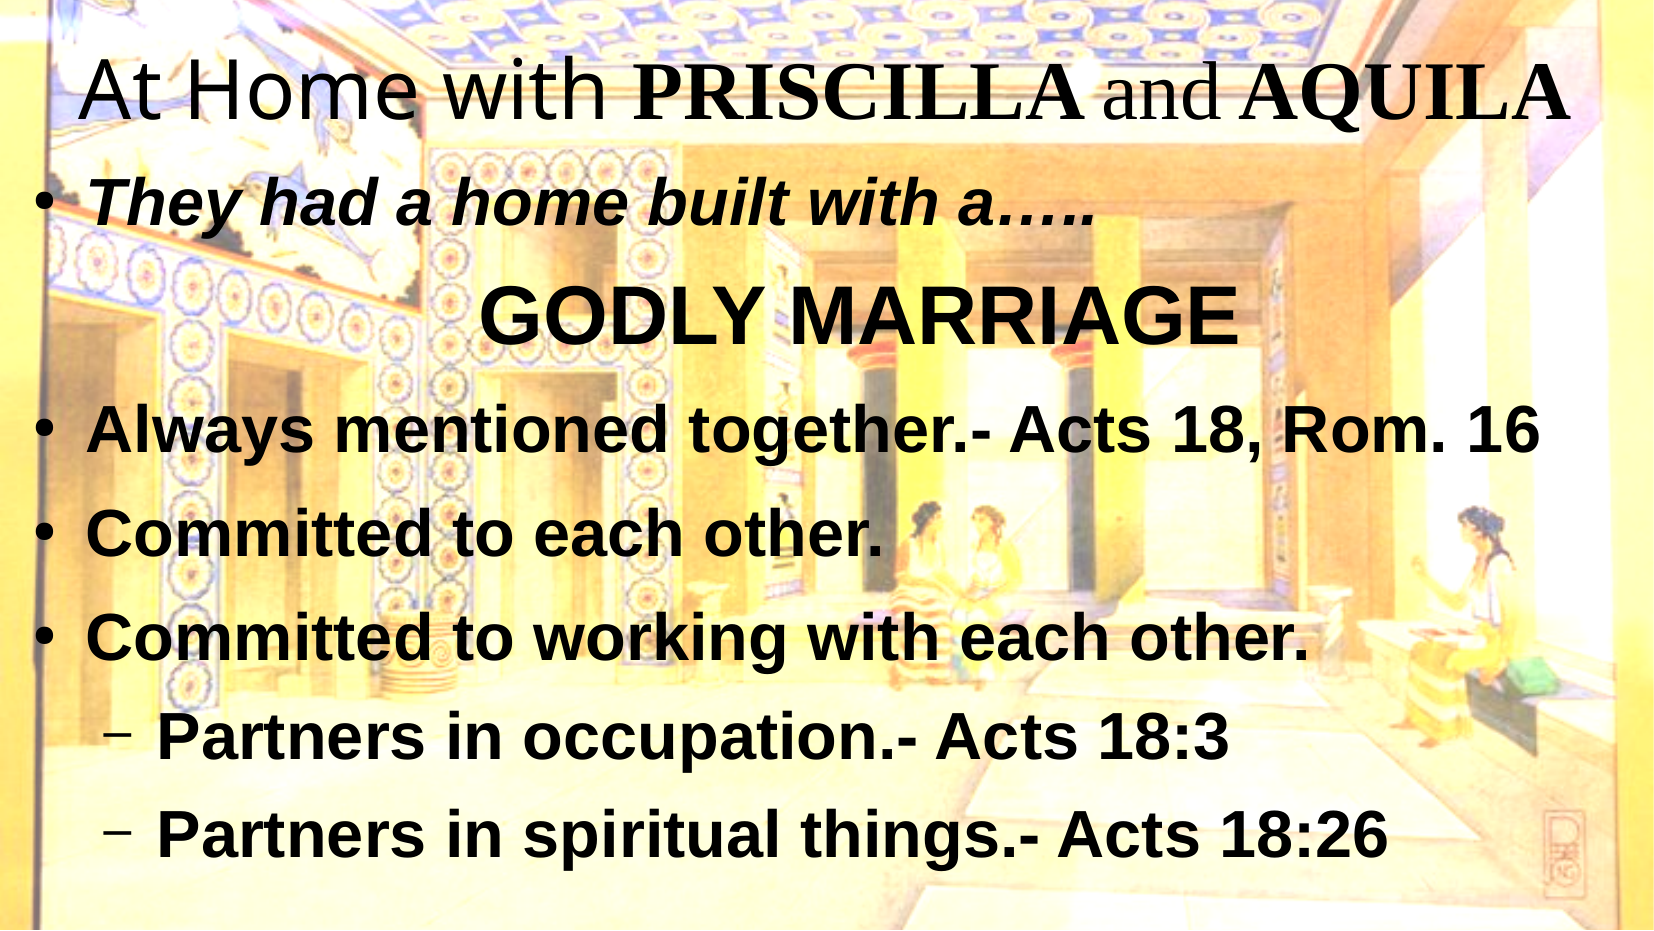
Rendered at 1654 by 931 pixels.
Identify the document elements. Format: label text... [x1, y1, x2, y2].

list They had a home built with a….. GODLY MARRIAGE Always mentioned together.- Acts 18, Rom. 16 Committed to each other. Committed to working with each other. Partners in occupation.- Acts 18:3 Partners in spiritual things.- Acts 18:26 [15, 165, 1636, 930]
title At Home with PRISCILLA and AQUILA [15, 9, 1636, 165]
picture [0, 0, 1654, 930]
